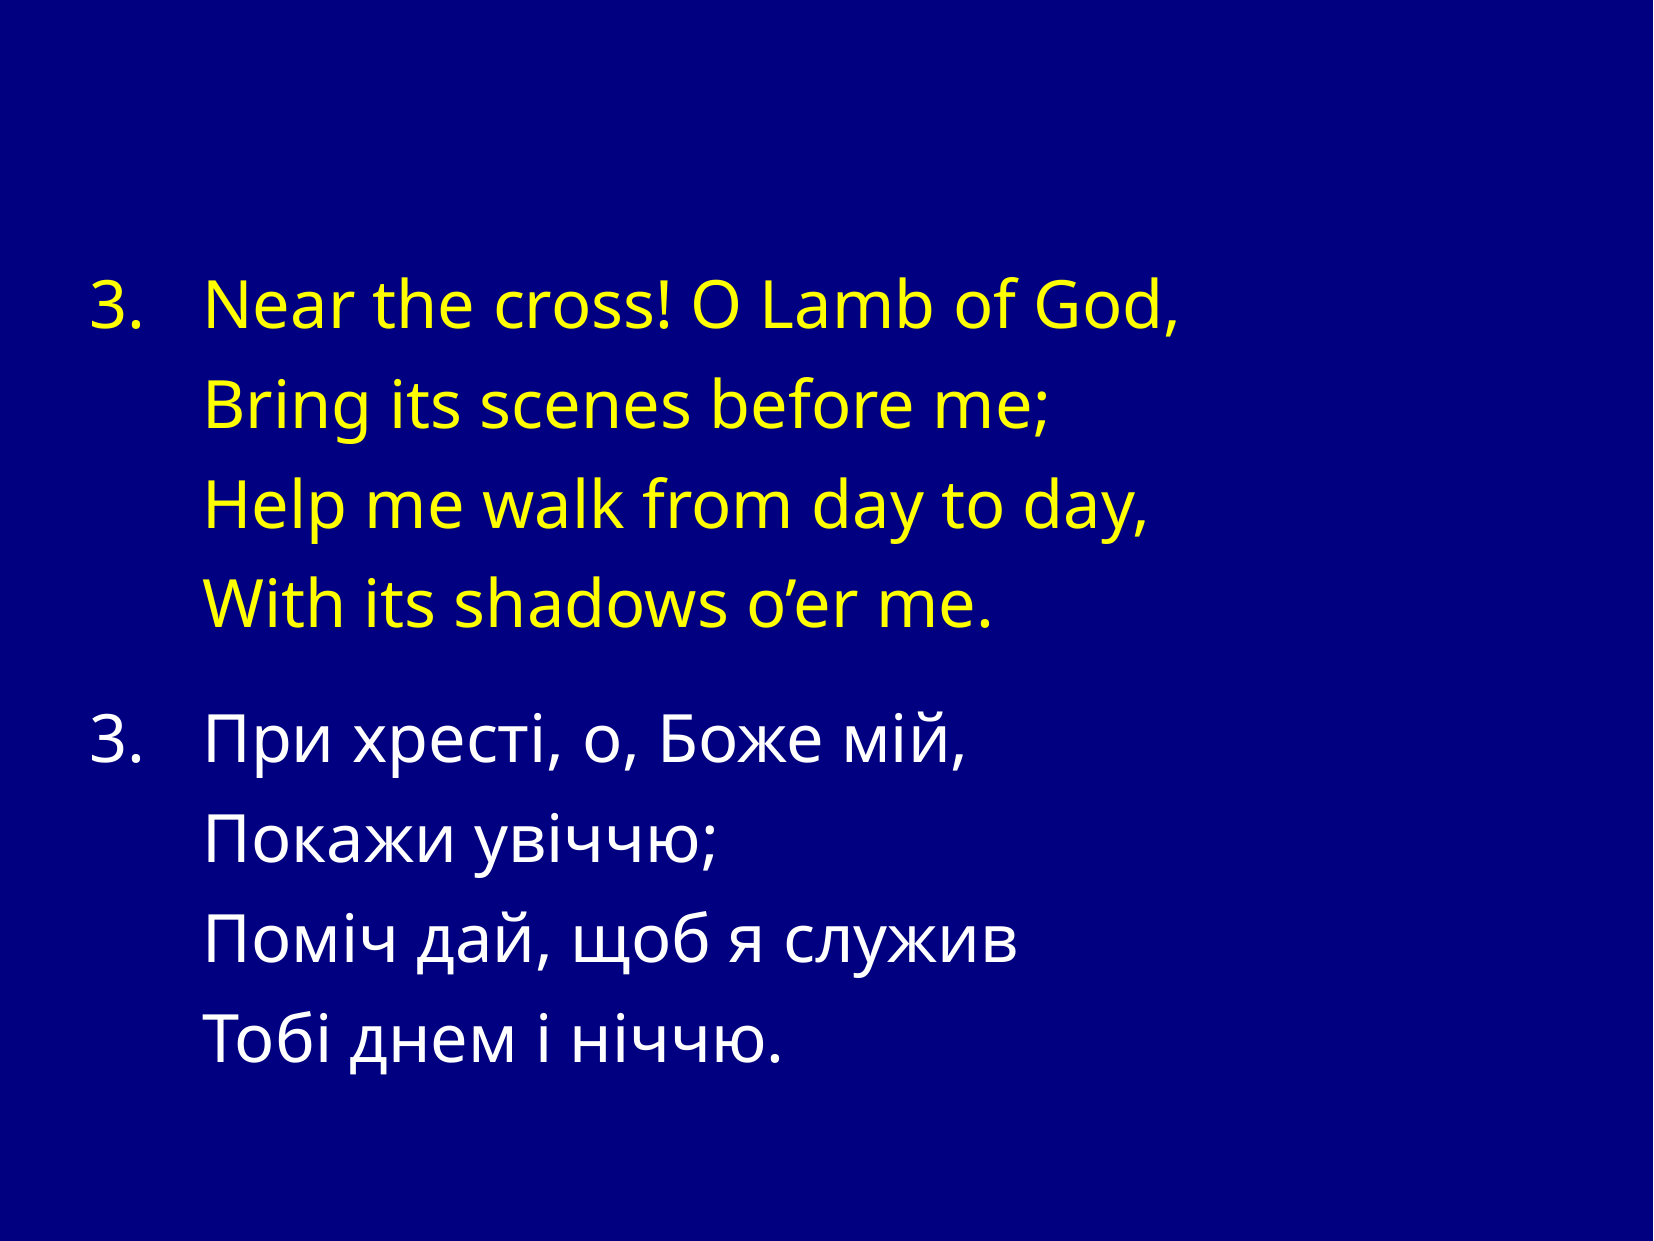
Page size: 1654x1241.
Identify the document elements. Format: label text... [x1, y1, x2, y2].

text_box 3. При хресті, о, Боже мій, Покажи увіччю; Поміч дай, щоб я служив Тобі днем і ніччю. [75, 675, 1576, 1163]
text_box 3. Near the cross! O Lamb of God, Bring its scenes before me; Help me walk from day to day, With its shadows o’er me. [75, 150, 1576, 638]
